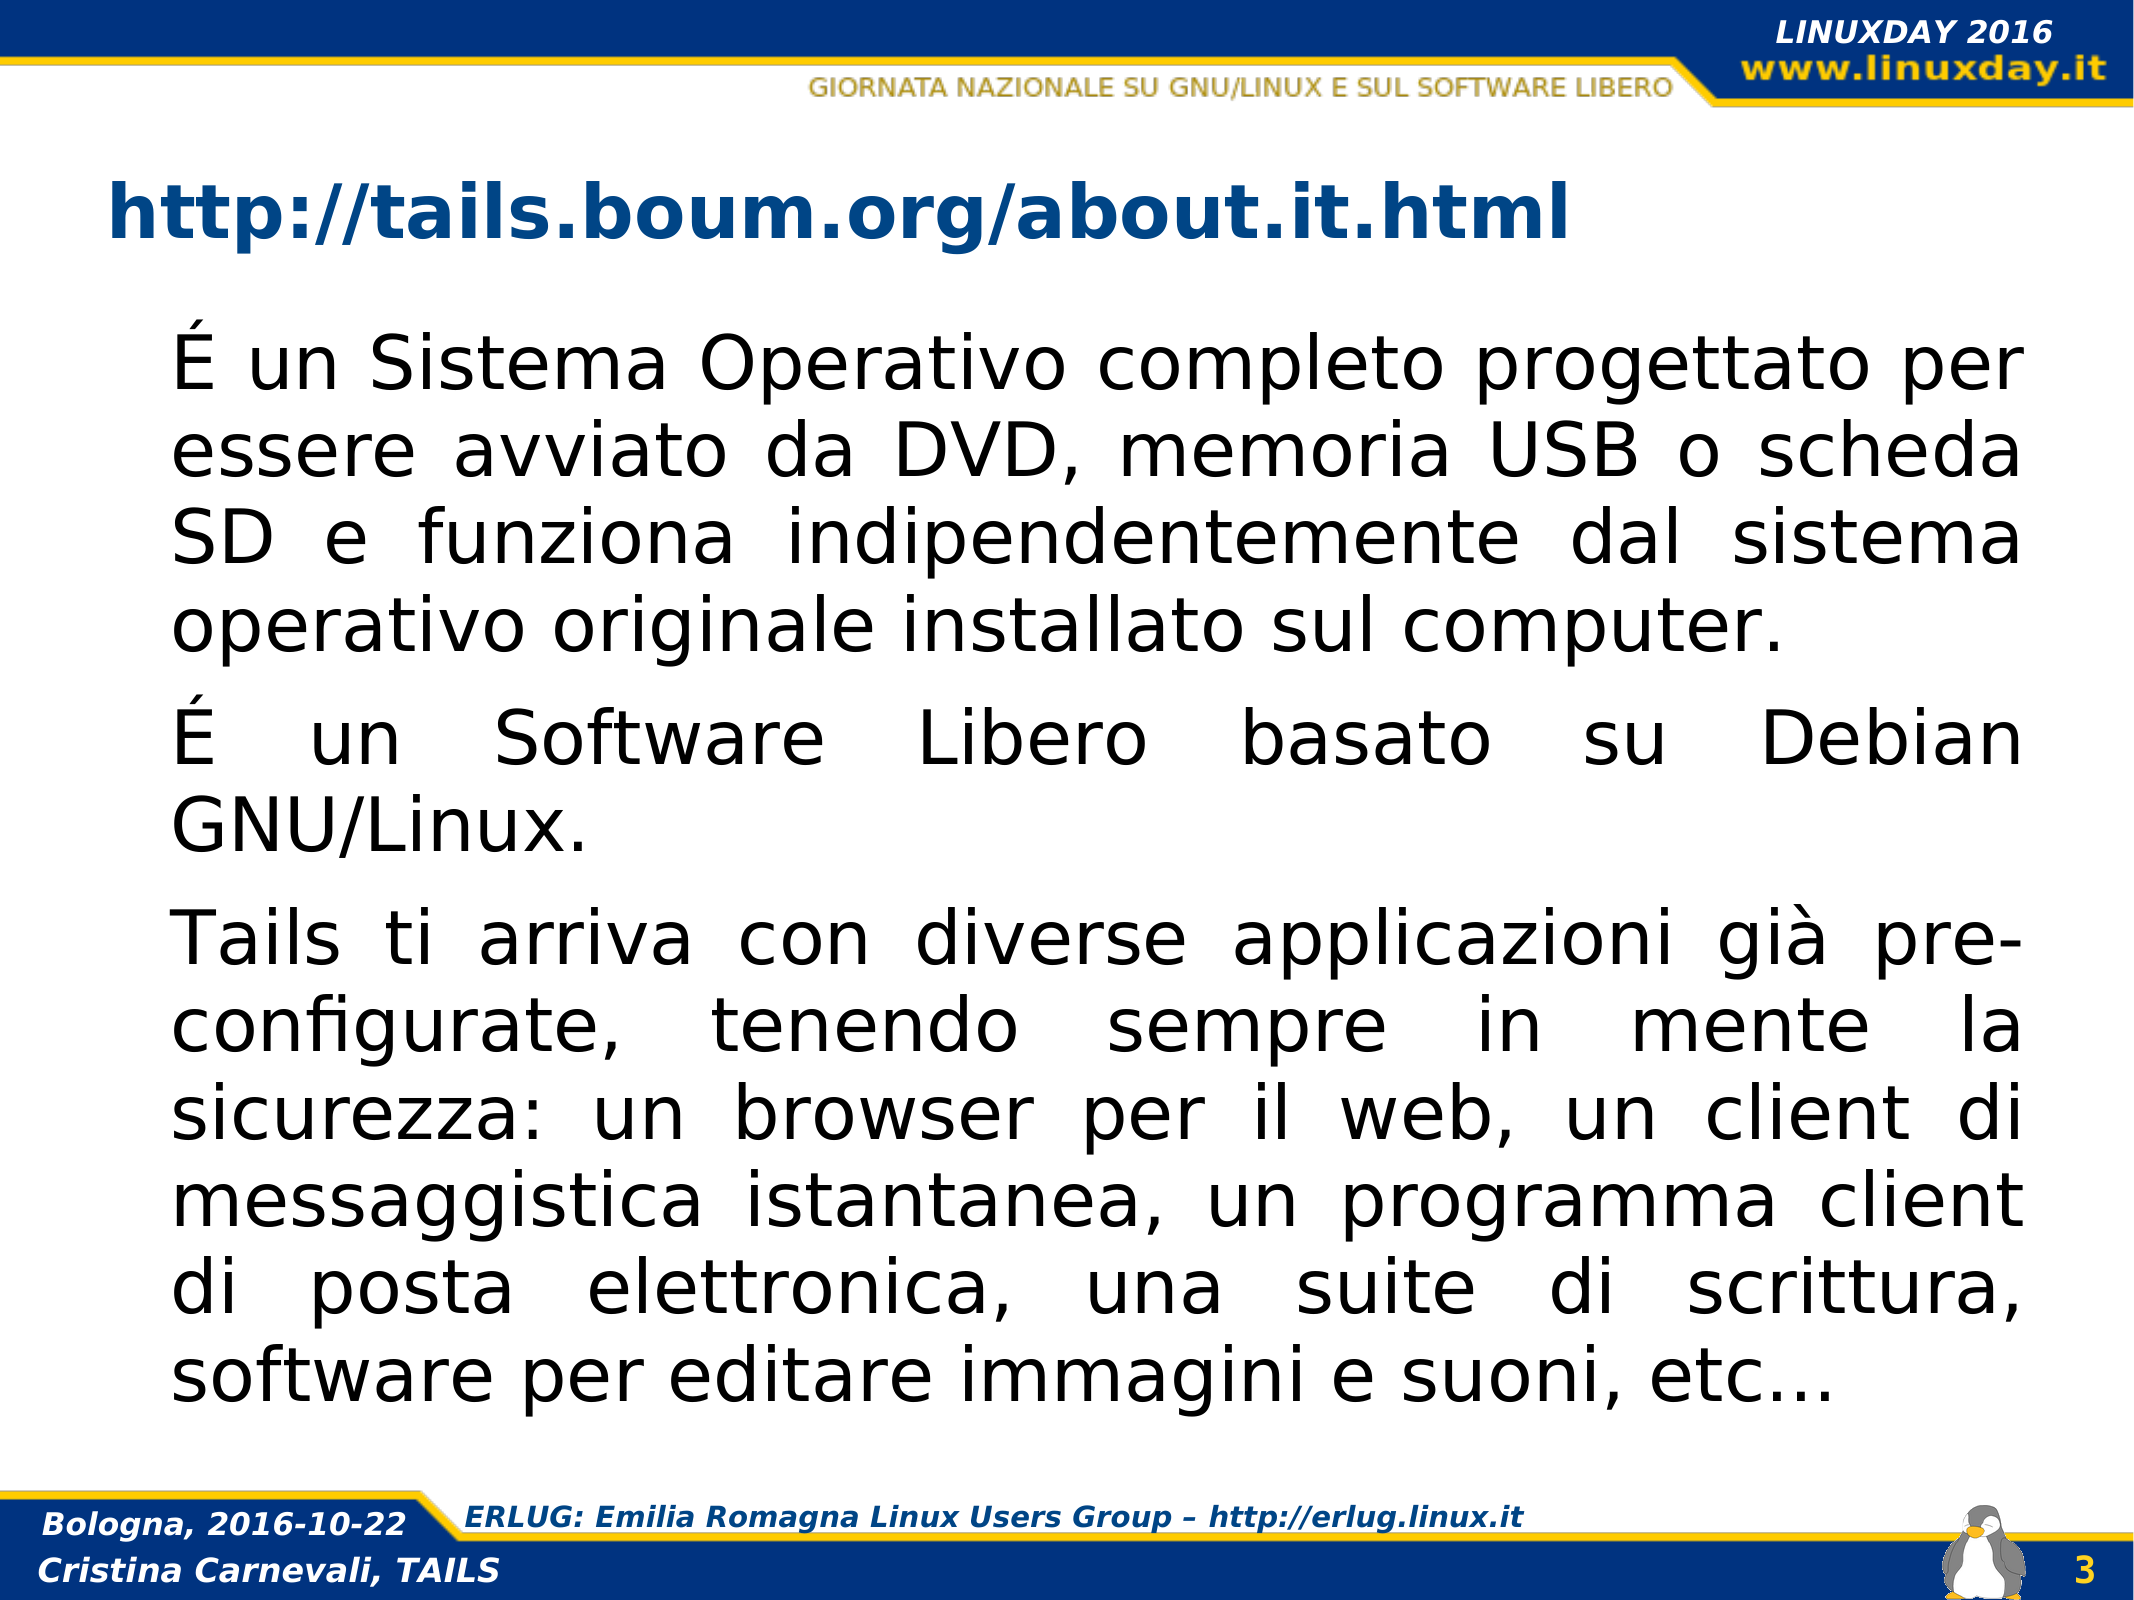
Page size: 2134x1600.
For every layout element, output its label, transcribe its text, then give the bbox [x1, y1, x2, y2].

picture [0, 0, 2134, 1600]
title http://tails.boum.org/about.it.html [106, 159, 2026, 267]
list É un Sistema Operativo completo progettato per essere avviato da DVD, memoria USB o scheda SD e funziona indipendentemente dal sistema operativo originale installato sul computer. É un Software Libero basato su Debian GNU/Linux. Tails ti arriva con diverse applicazioni già pre-configurate, tenendo sempre in mente la sicurezza: un browser per il web, un client di messaggistica istantanea, un programma client di posta elettronica, una suite di scrittura, software per editare immagini e suoni, etc... [106, 319, 2027, 1441]
